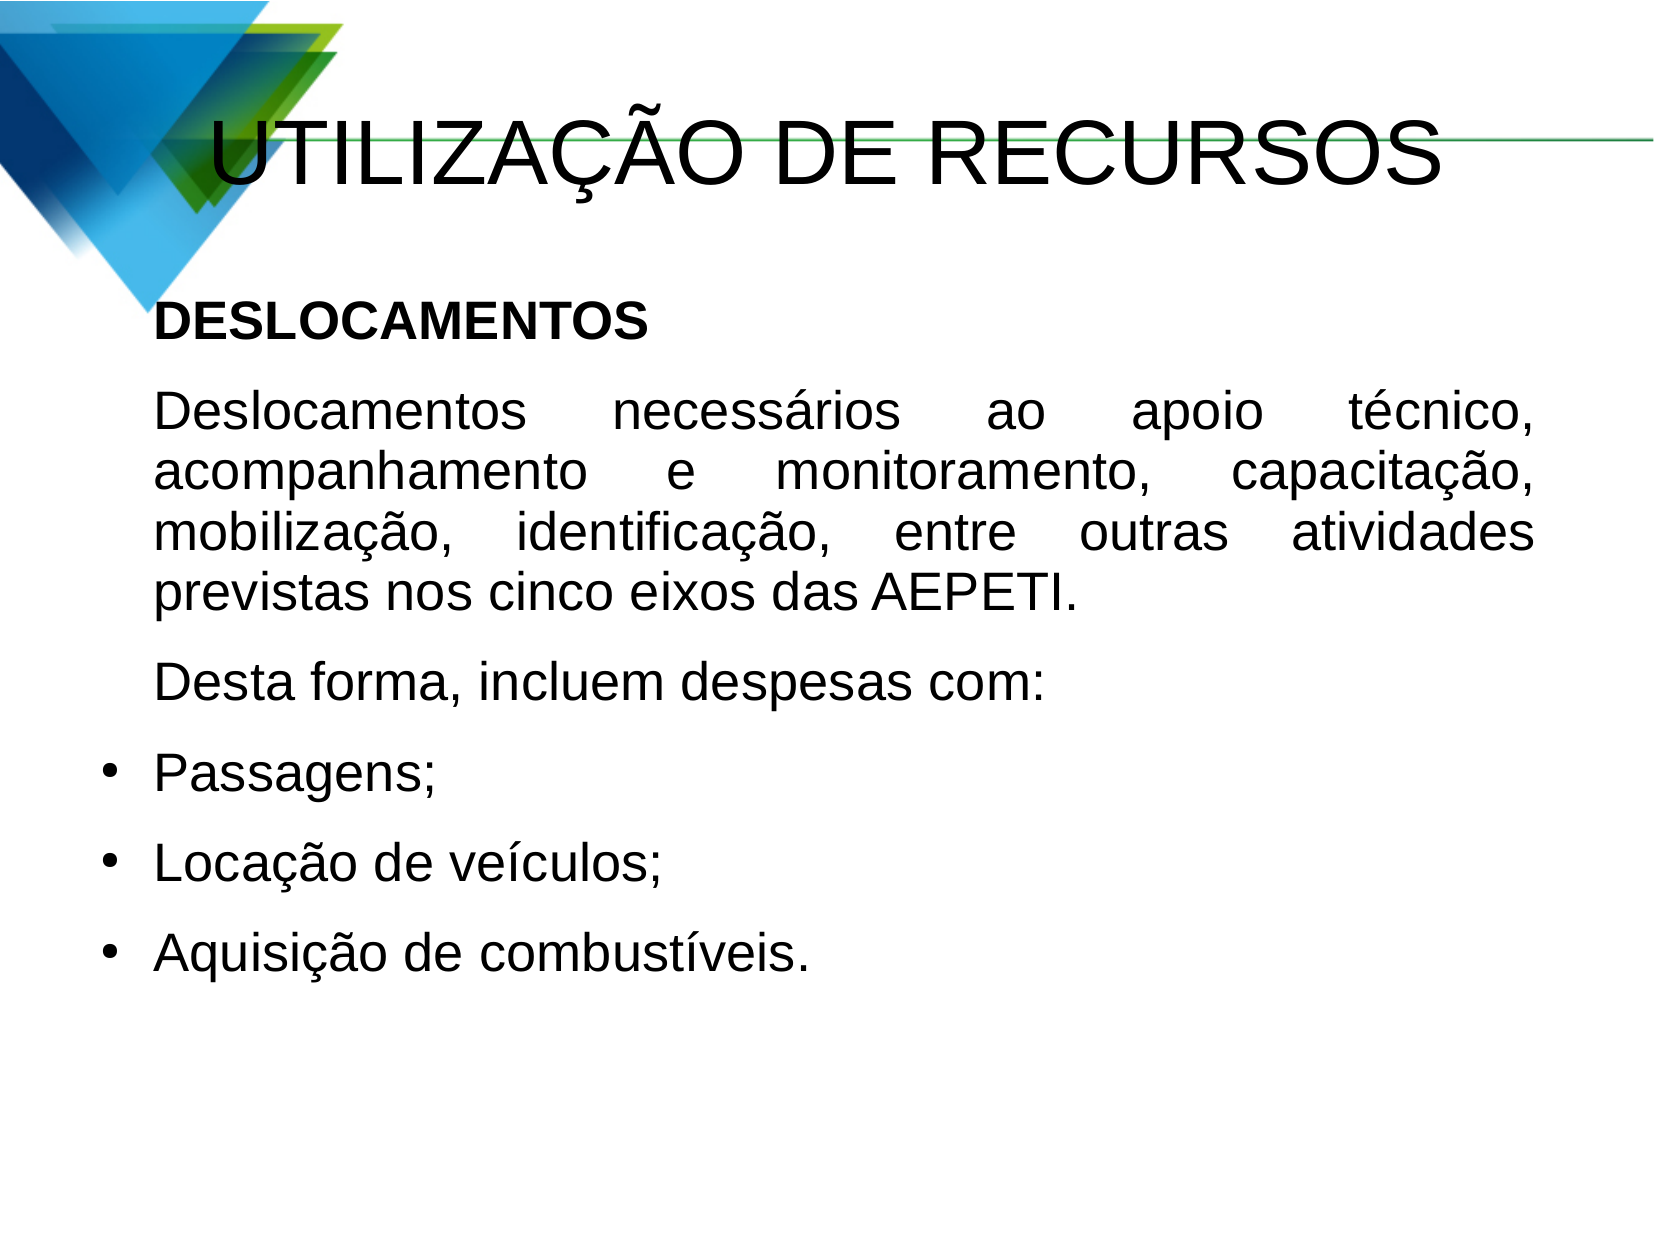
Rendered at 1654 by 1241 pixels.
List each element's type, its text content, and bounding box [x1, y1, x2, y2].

picture [0, 1, 1654, 1241]
list DESLOCAMENTOS Deslocamentos necessários ao apoio técnico, acompanhamento e monitoramento, capacitação, mobilização, identificação, entre outras atividades previstas nos cinco eixos das AEPETI. Desta forma, incluem despesas com: Passagens; Locação de veículos; Aquisição de combustíveis. [82, 290, 1538, 1109]
title UTILIZAÇÃO DE RECURSOS [82, 56, 1571, 250]
